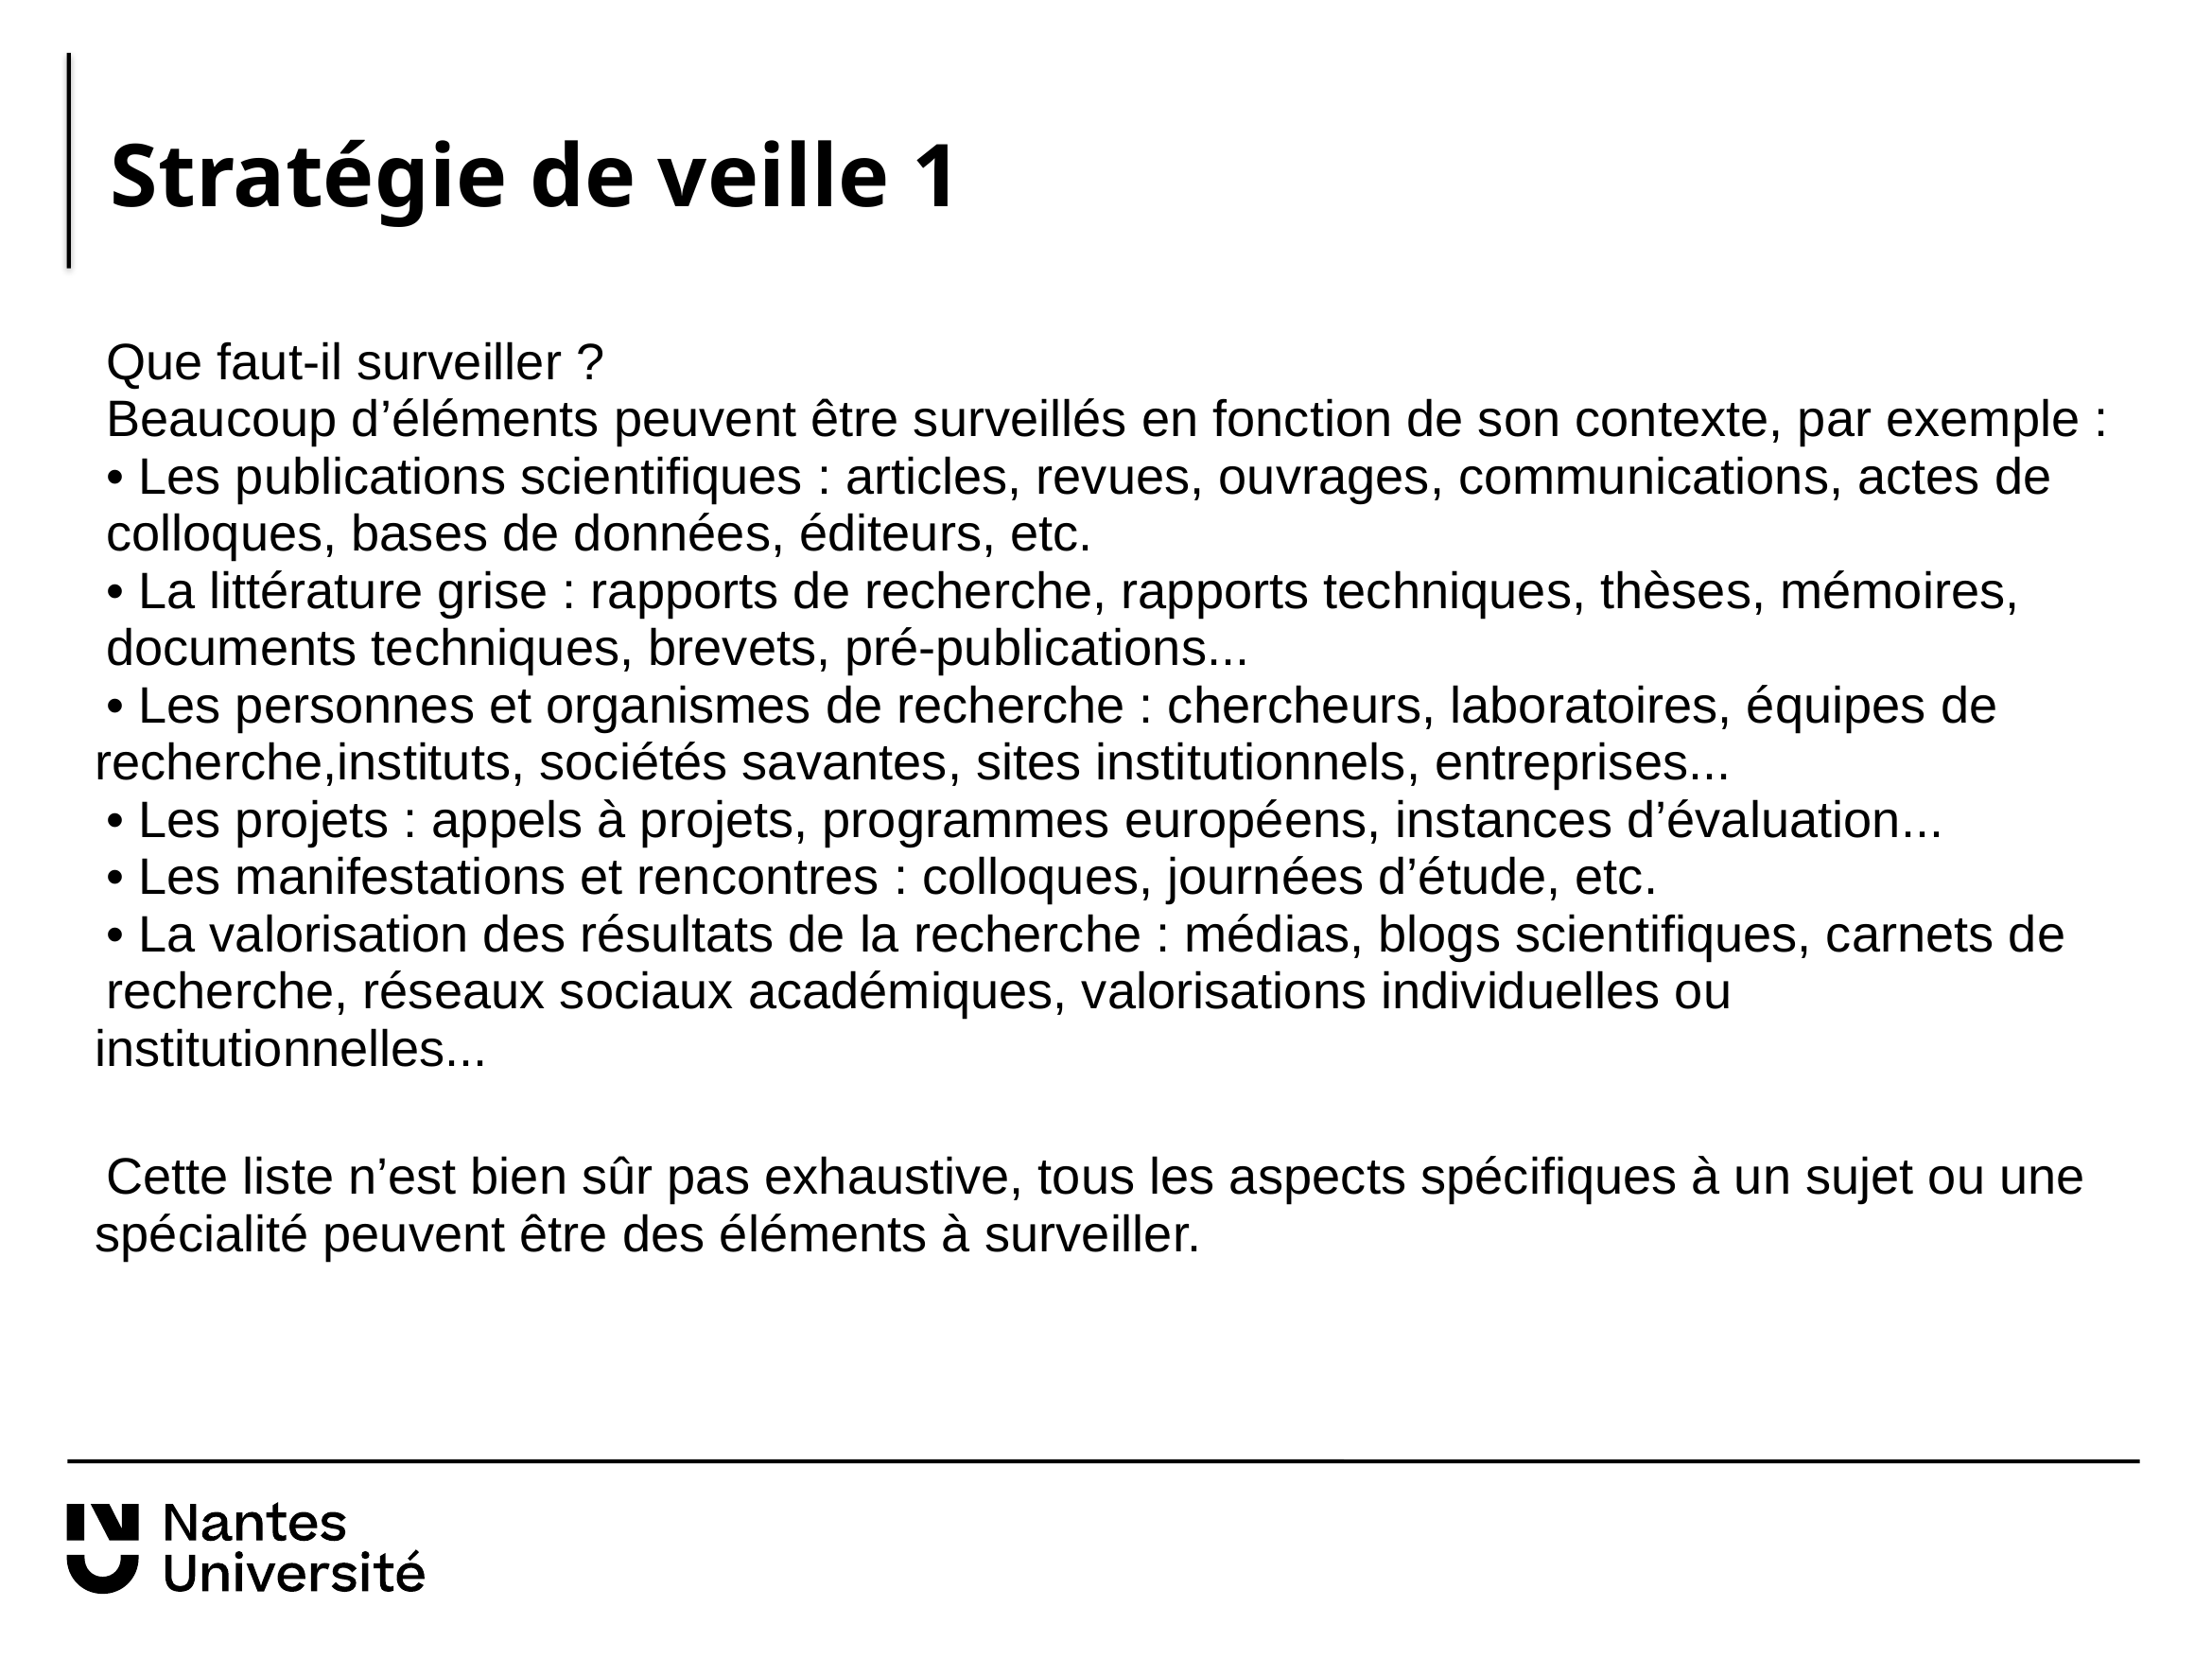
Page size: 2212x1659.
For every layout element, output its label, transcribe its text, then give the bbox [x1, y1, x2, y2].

title Stratégie de veille 1 [110, 65, 2067, 280]
subtitle Que faut-il surveiller ? Beaucoup d’éléments peuvent être surveillés en fonction de son contexte, par exemple : • Les publications scientifiques : articles, revues, ouvrages, communications, actes de colloques, bases de données, éditeurs, etc. • La littérature grise : rapports de recherche, rapports techniques, thèses, mémoires, documents techniques, brevets, pré-publications... • Les personnes et organismes de recherche : chercheurs, laboratoires, équipes de recherche,instituts, sociétés savantes, sites institutionnels, entreprises... • Les projets : appels à projets, programmes européens, instances d’évaluation... • Les manifestations et rencontres : colloques, journées d’étude, etc. • La valorisation des résultats de la recherche : médias, blogs scientifiques, carnets de recherche, réseaux sociaux académiques, valorisations individuelles ou institutionnelles... Cette liste n’est bien sûr pas exhaustive, tous les aspects spécifiques à un sujet ou une spécialité peuvent être des éléments à surveiller. [83, 332, 2123, 1263]
